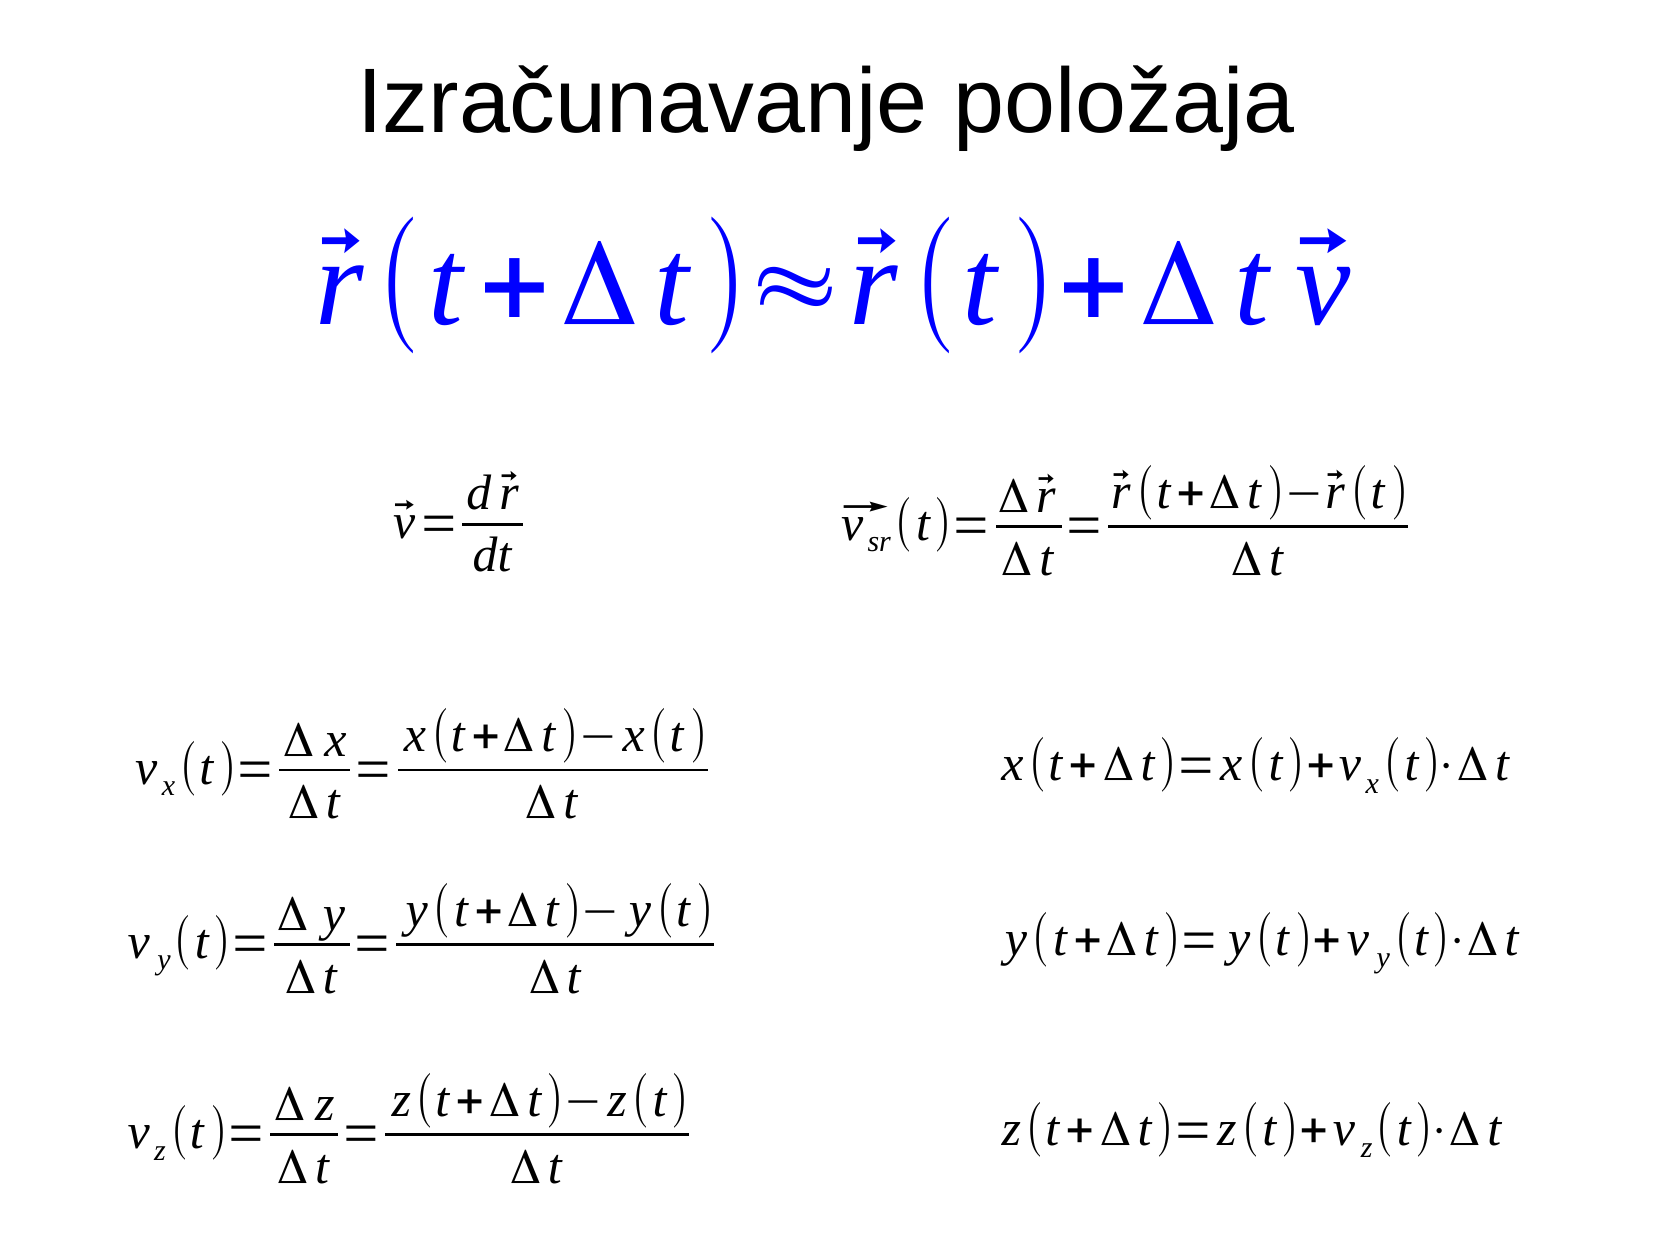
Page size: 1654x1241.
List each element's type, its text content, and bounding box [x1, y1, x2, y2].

chart [833, 462, 1417, 586]
chart [992, 1100, 1511, 1165]
chart [385, 465, 532, 583]
chart [119, 880, 723, 1004]
chart [119, 706, 716, 830]
chart [992, 735, 1519, 800]
chart [307, 210, 1363, 360]
chart [992, 910, 1529, 975]
chart [119, 1070, 698, 1194]
title Izračunavanje položaja [82, 48, 1571, 152]
